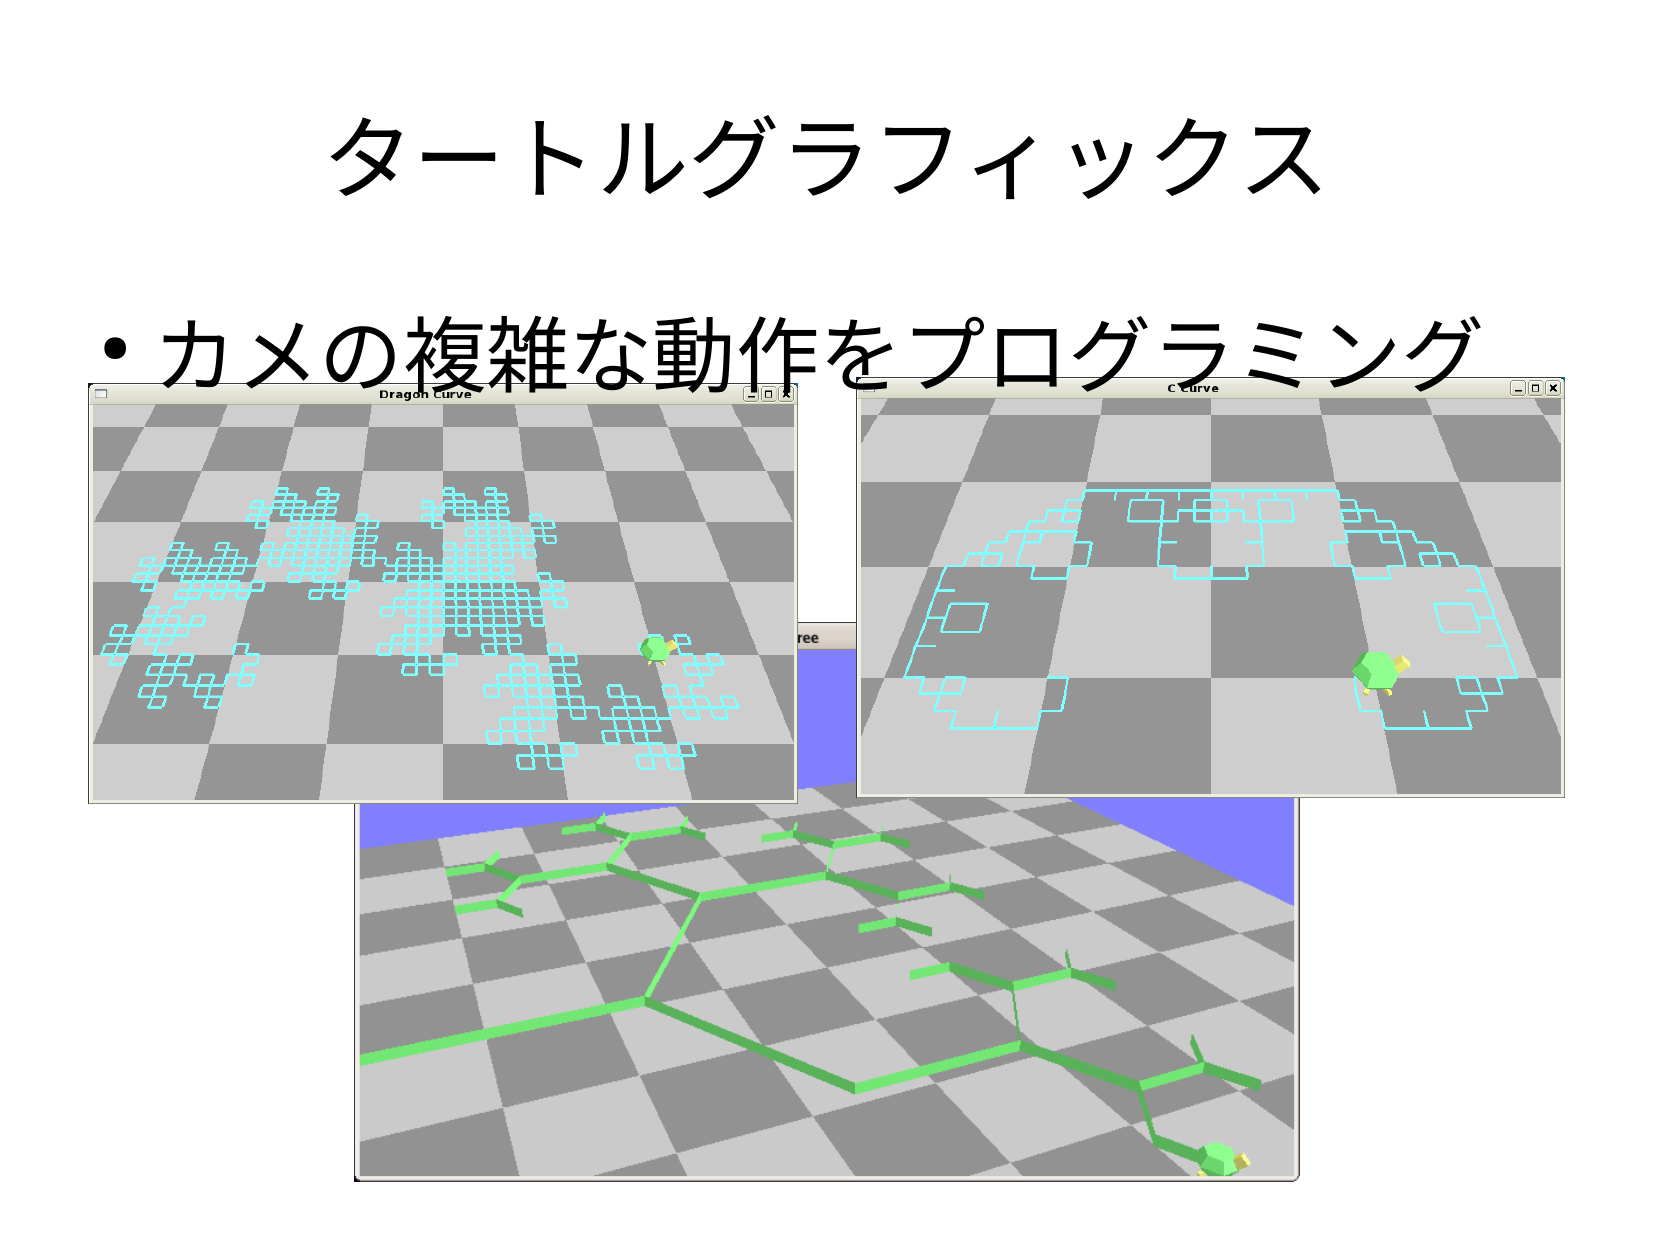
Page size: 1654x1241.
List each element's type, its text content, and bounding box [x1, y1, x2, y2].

list カメの複雑な動作をプログラミング [82, 290, 1571, 1094]
picture [354, 1094, 1300, 1182]
title タートルグラフィックス [82, 49, 1571, 257]
